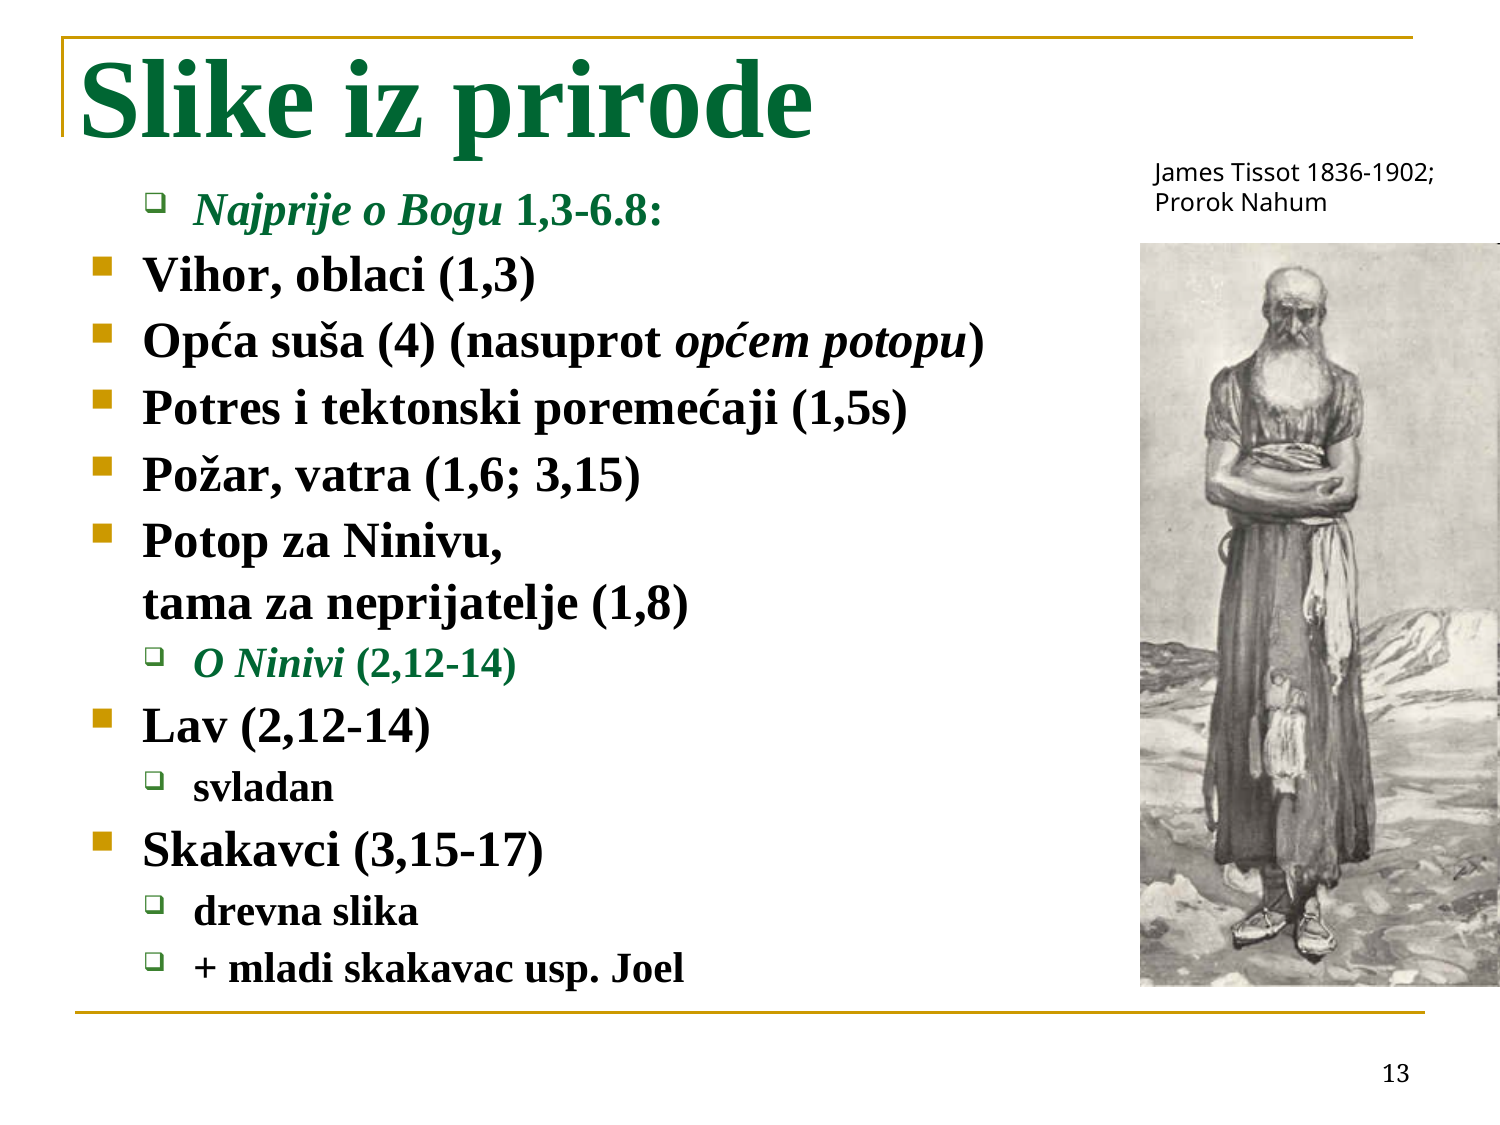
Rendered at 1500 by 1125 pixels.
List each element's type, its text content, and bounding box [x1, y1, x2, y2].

picture [1140, 243, 1500, 987]
title Slike iz prirode [63, 32, 1414, 220]
list Najprije o Bogu 1,3-6.8: Vihor, oblaci (1,3) Opća suša (4) (nasuprot općem potopu) Potres i tektonski poremećaji (1,5s) Požar, vatra (1,6; 3,15) Potop za Ninivu, tama za neprijatelje (1,8) O Ninivi (2,12-14) Lav (2,12-14) svladan Skakavci (3,15-17) drevna slika + mladi skakavac usp. Joel [74, 170, 1140, 1006]
text_box <number> [1074, 1024, 1426, 1100]
text_box James Tissot 1836-1902; Prorok Nahum [1139, 148, 1500, 225]
